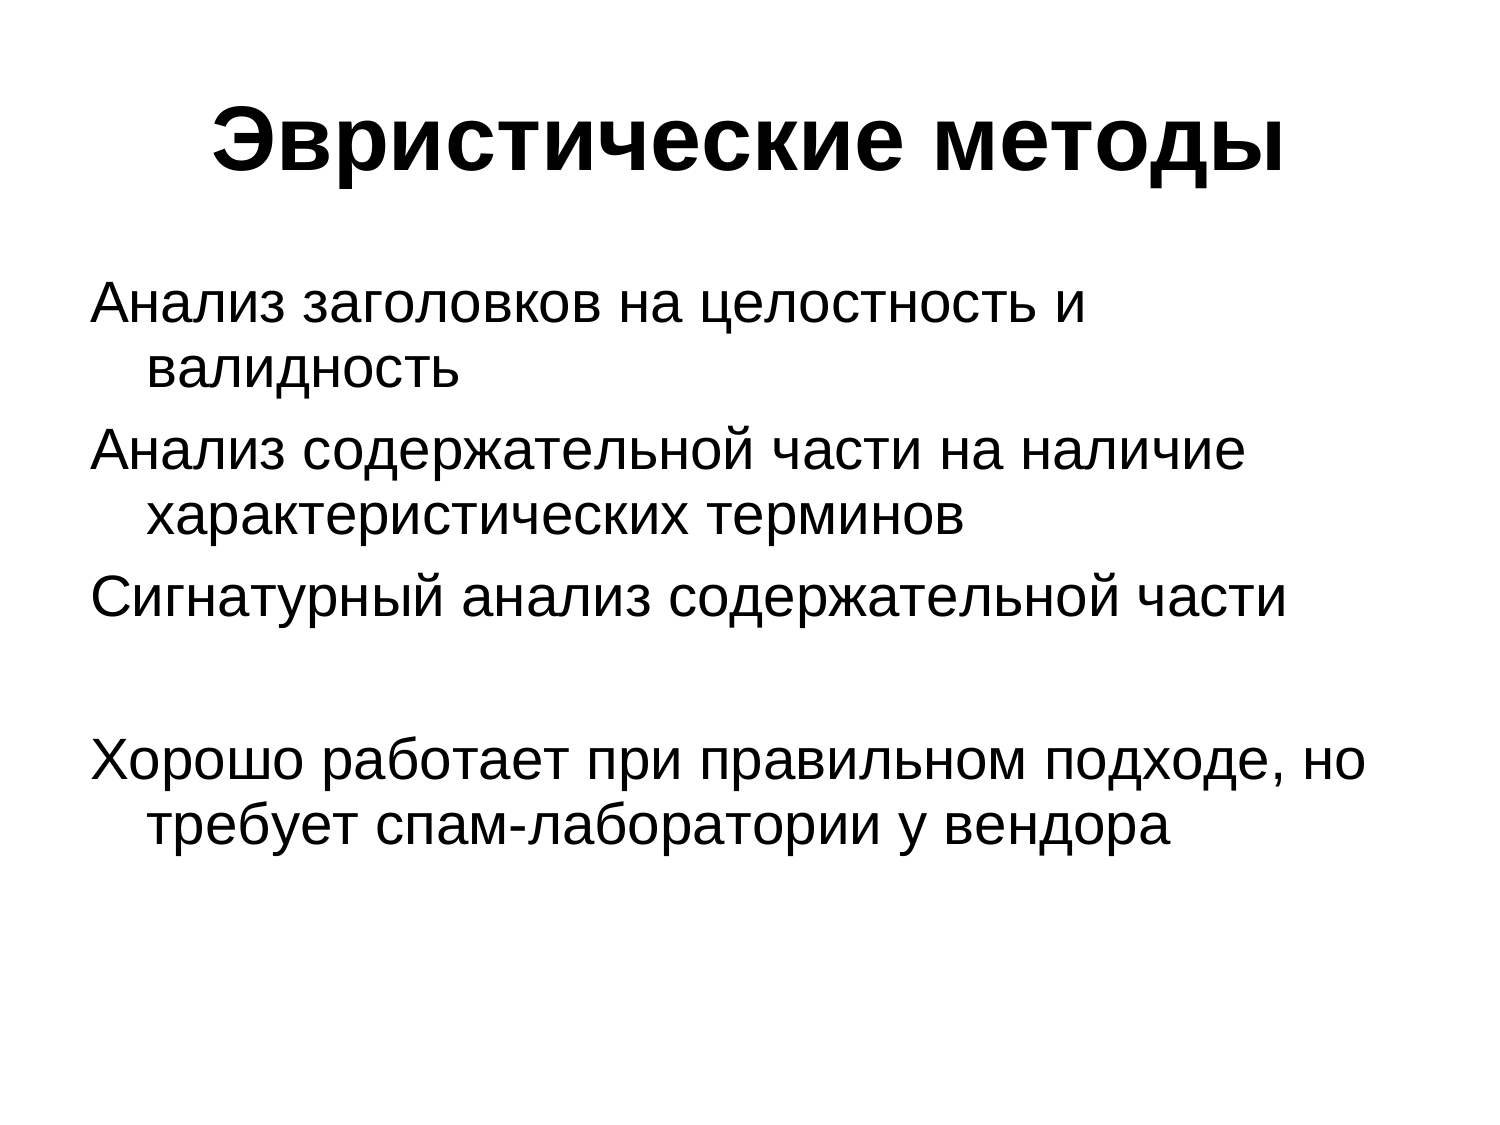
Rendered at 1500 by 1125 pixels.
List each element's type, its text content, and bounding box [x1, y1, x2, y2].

list Анализ заголовков на целостность и валидность Анализ содержательной части на наличие характеристических терминов Сигнатурный анализ содержательной части Хорошо работает при правильном подходе, но требует спам-лаборатории у вендора [75, 262, 1426, 1006]
title Эвристические методы [75, 45, 1426, 233]
